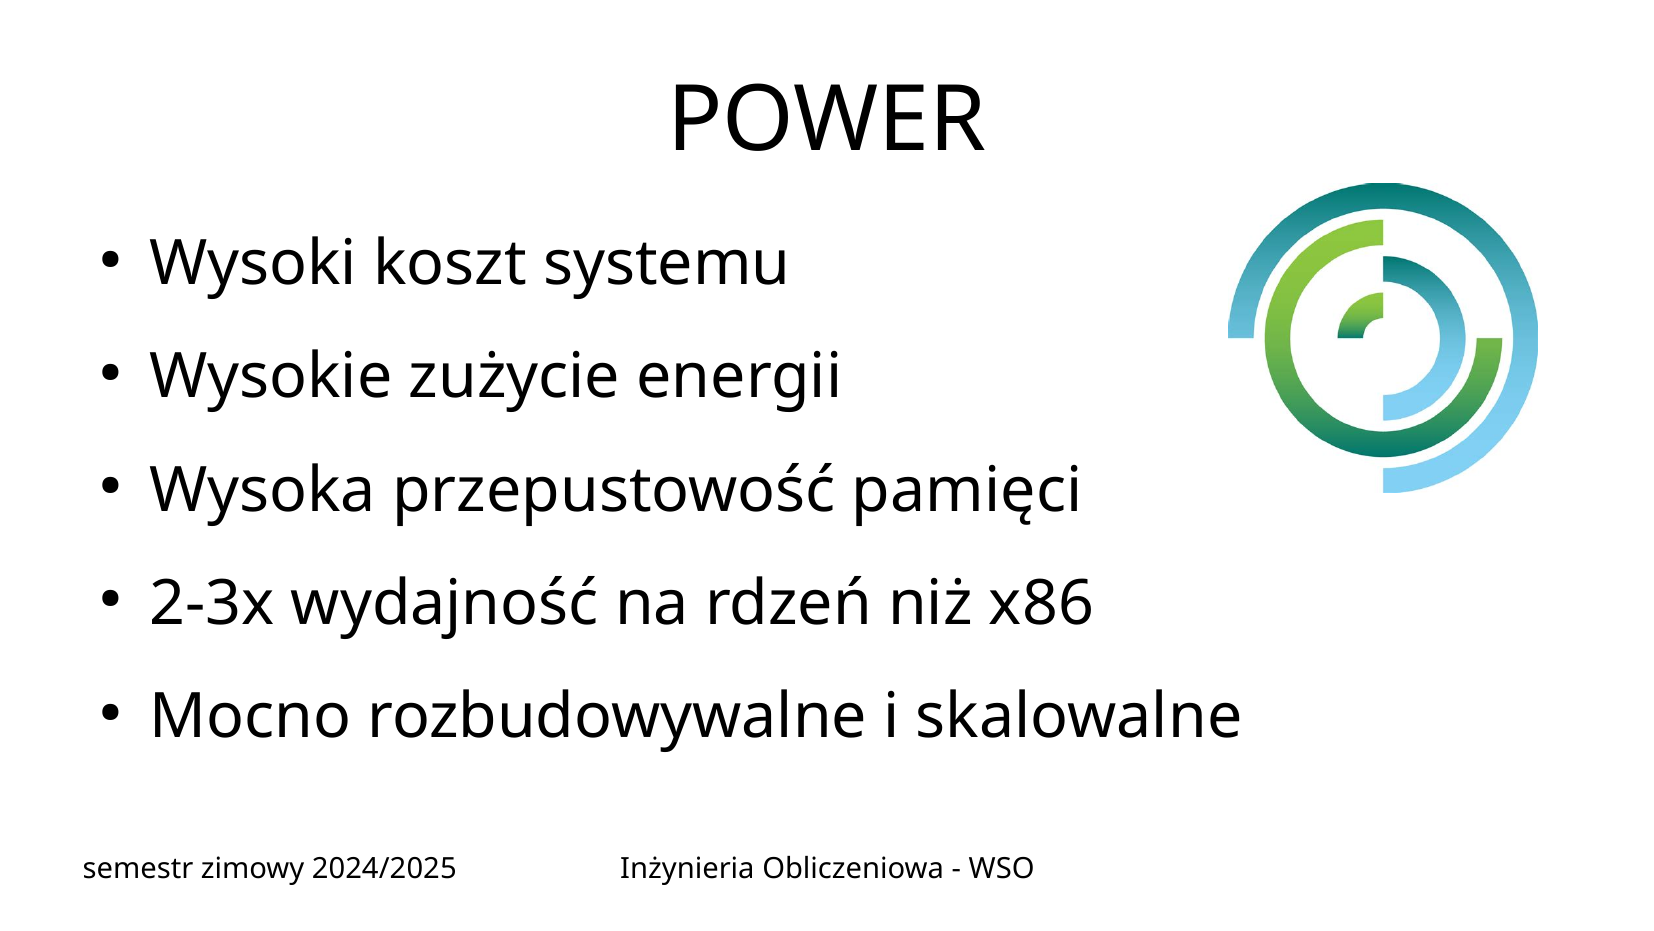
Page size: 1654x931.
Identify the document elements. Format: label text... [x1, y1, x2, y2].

picture [1228, 183, 1538, 493]
title POWER [82, 37, 1571, 193]
list Wysoki koszt systemu Wysokie zużycie energii Wysoka przepustowość pamięci 2-3x wydajność na rdzeń niż x86 Mocno rozbudowywalne i skalowalne [82, 217, 1571, 757]
